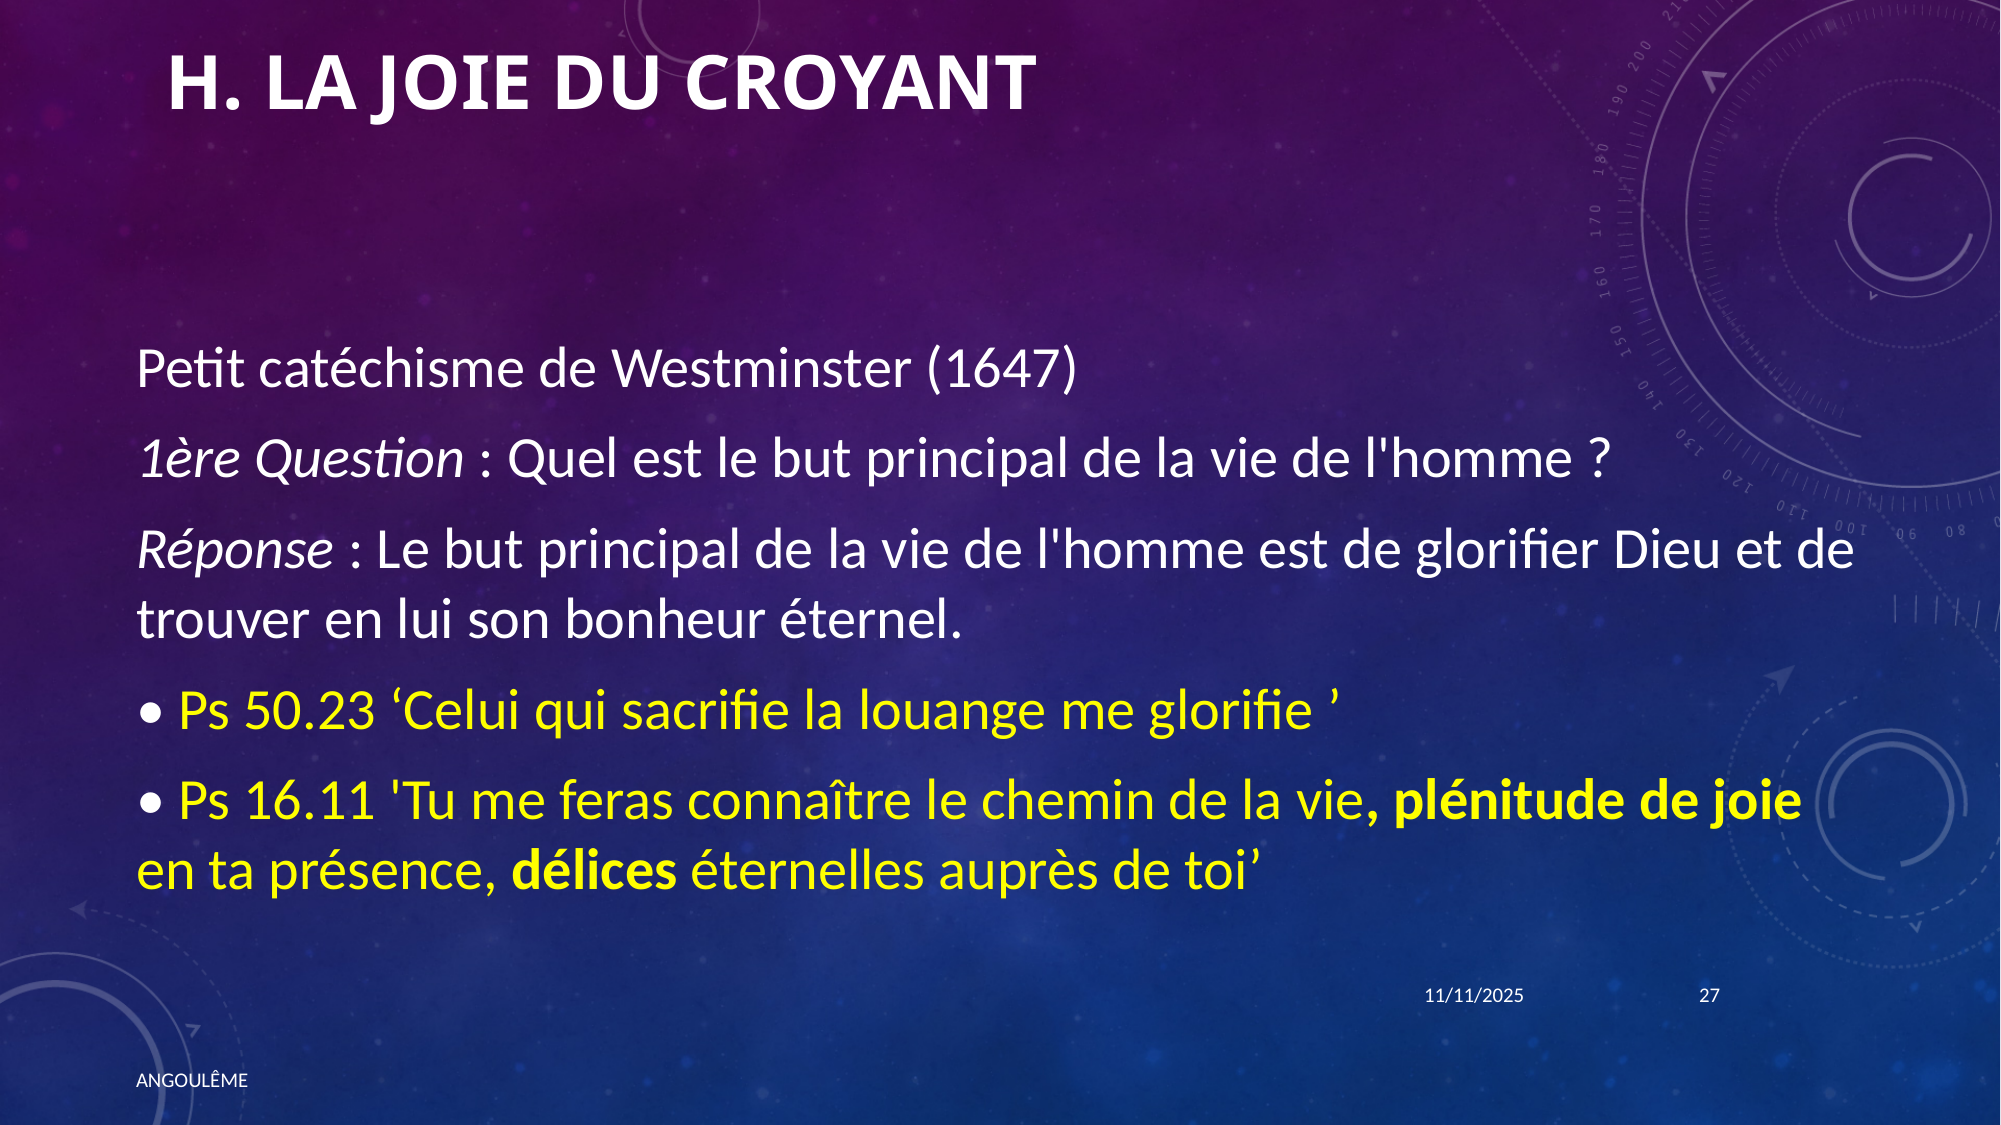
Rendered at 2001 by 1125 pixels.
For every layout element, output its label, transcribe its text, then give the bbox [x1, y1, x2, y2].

list Petit catéchisme de Westminster (1647) 1ère Question : Quel est le but principal de la vie de l'homme ? Réponse : Le but principal de la vie de l'homme est de glorifier Dieu et de trouver en lui son bonheur éternel. • Ps 50.23 ‘Celui qui sacrifie la louange me glorifie ’ • Ps 16.11 'Tu me feras connaître le chemin de la vie, plénitude de joie en ta présence, délices éternelles auprès de toi’ [121, 181, 1879, 1049]
text_box ANGOULÊME [121, 1048, 1406, 1111]
text_box [1684, 963, 1775, 1026]
text_box 11/11/2025 [1409, 963, 1672, 1026]
title H. La joie DU CROYANT [0, 0, 1775, 159]
